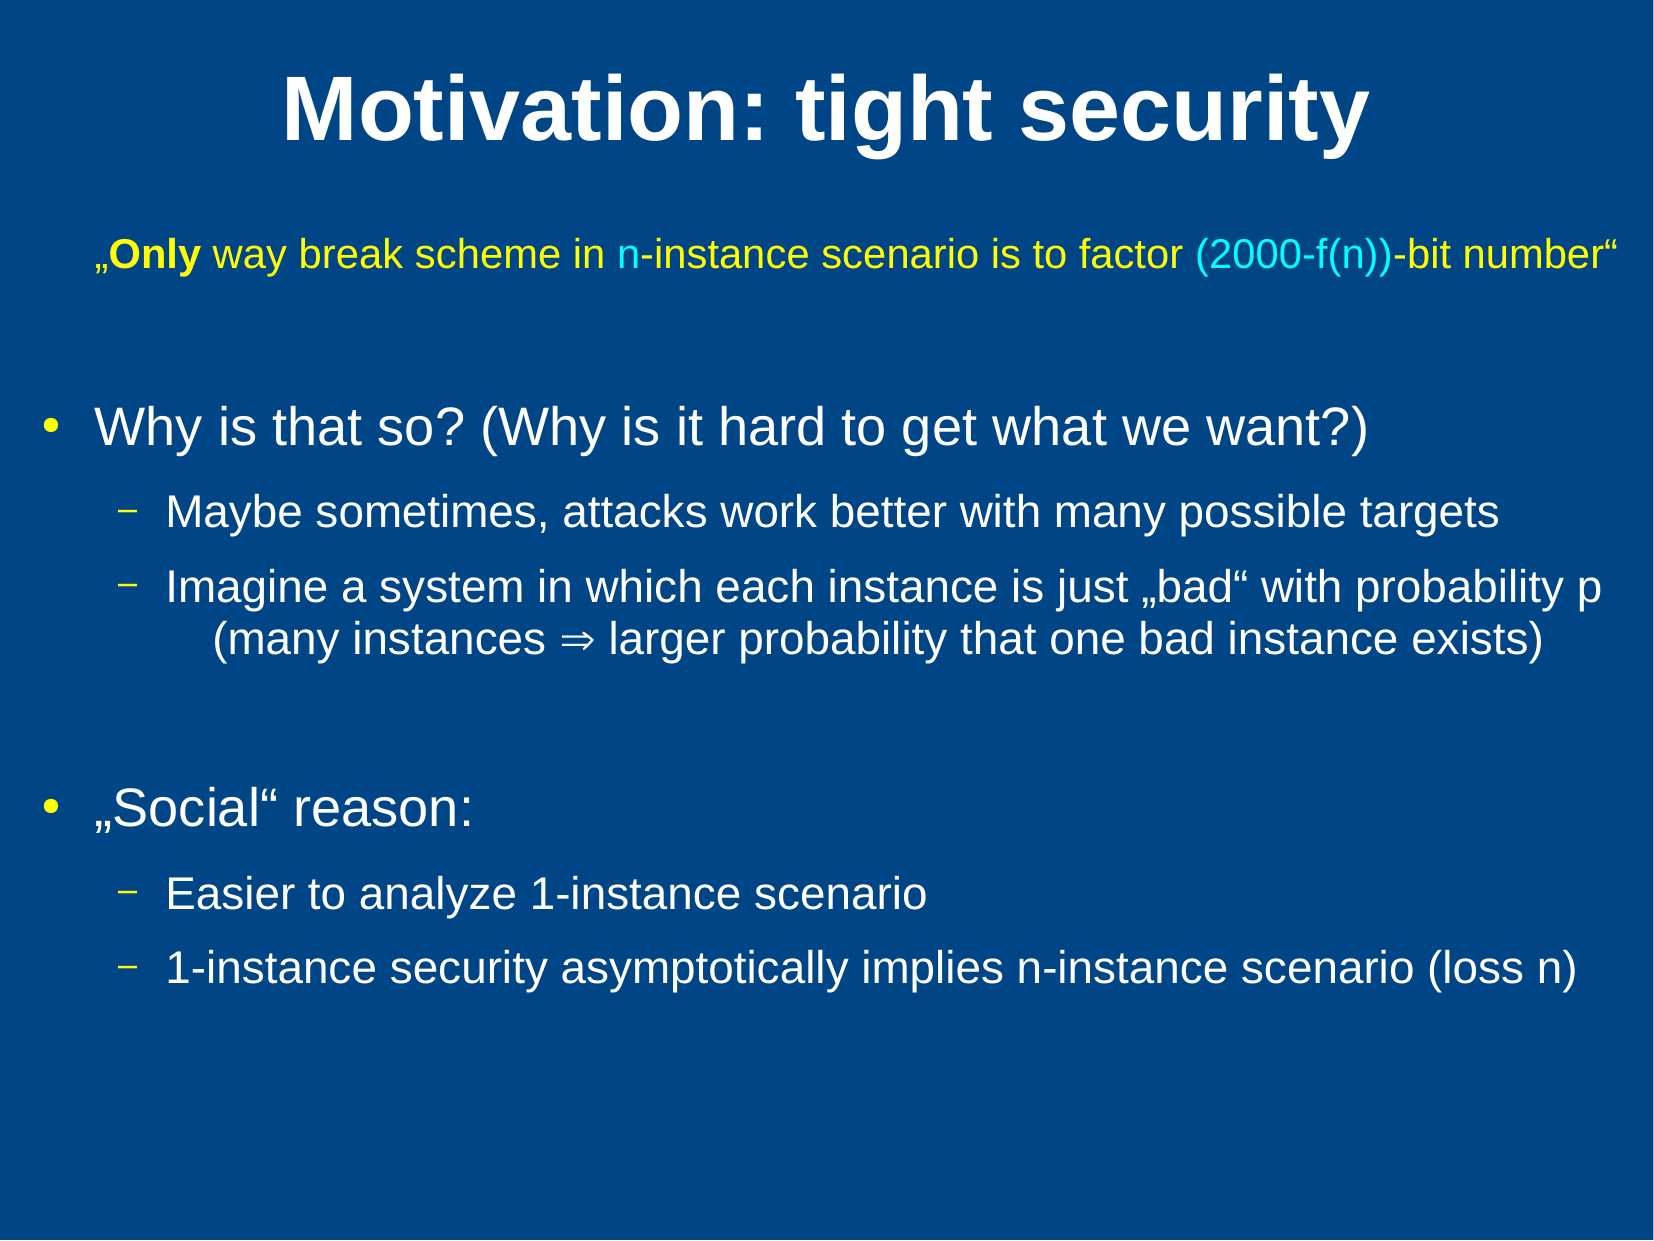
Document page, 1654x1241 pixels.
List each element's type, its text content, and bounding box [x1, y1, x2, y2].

list „Only way break scheme in n-instance scenario is to factor (2000-f(n))-bit number“ Why is that so? (Why is it hard to get what we want?) Maybe sometimes, attacks work better with many possible targets Imagine a system in which each instance is just „bad“ with probability p (many instances Þ larger probability that one bad instance exists) „Social“ reason: Easier to analyze 1-instance scenario 1-instance security asymptotically implies n-instance scenario (loss n) [23, 230, 1642, 1152]
title Motivation: tight security [11, 5, 1642, 213]
